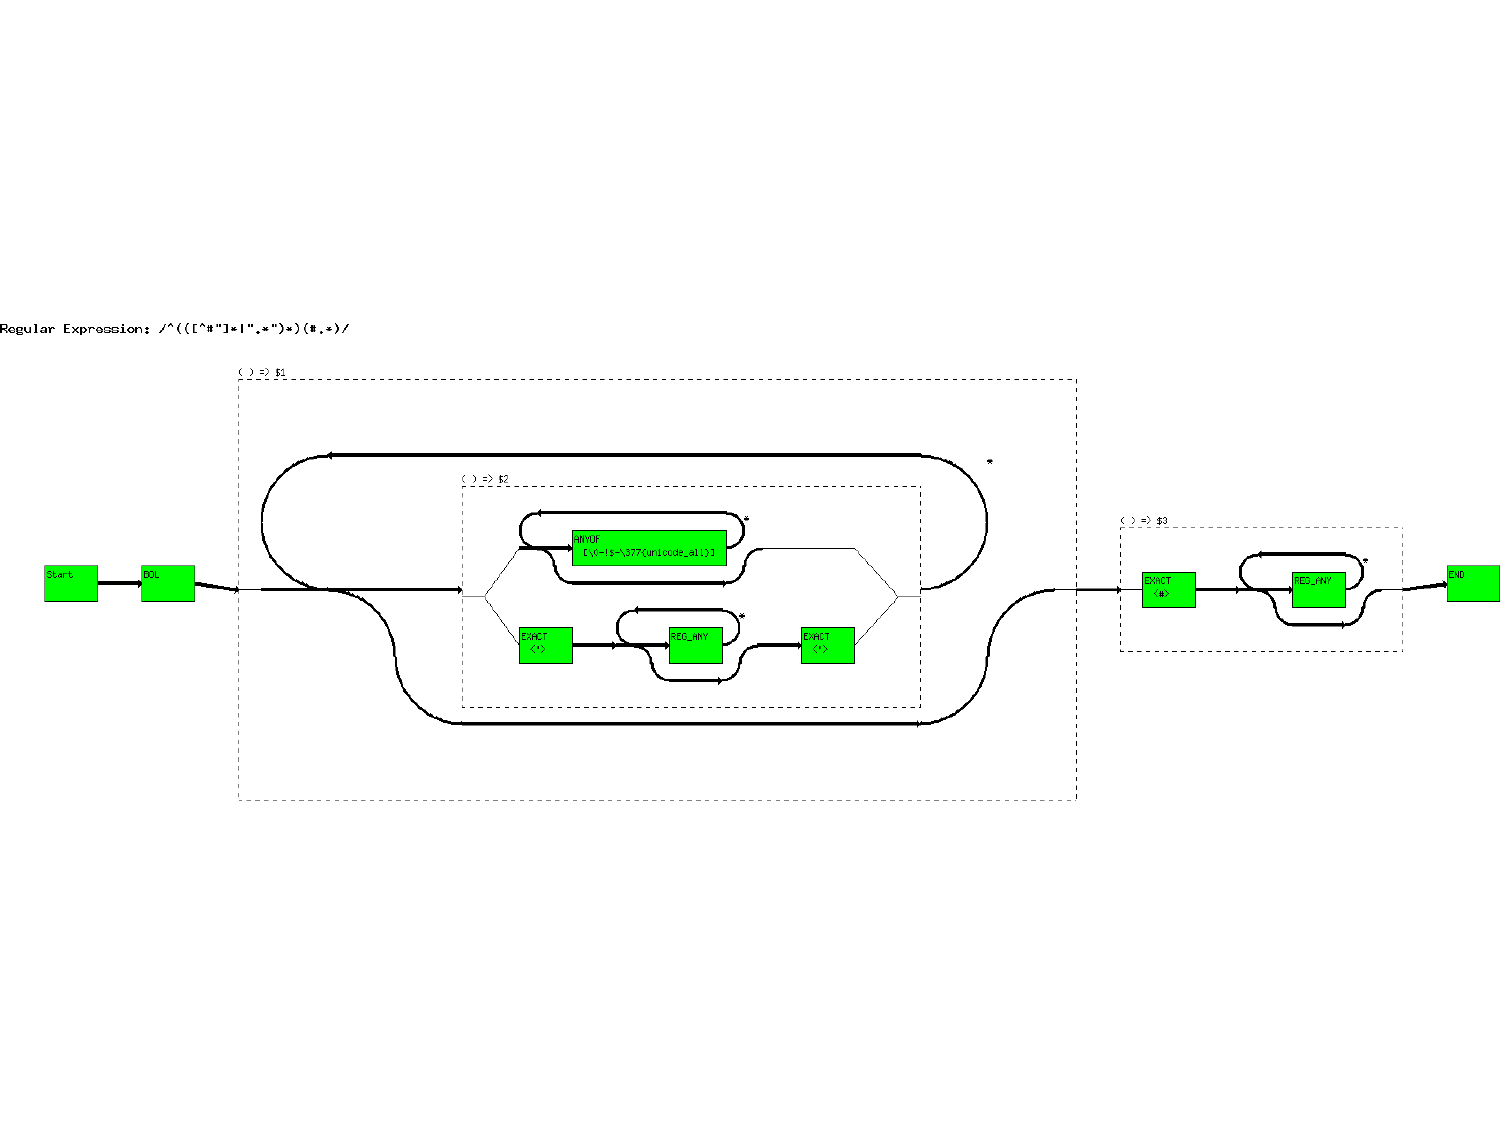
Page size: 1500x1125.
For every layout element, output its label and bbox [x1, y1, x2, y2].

picture [0, 323, 1500, 801]
